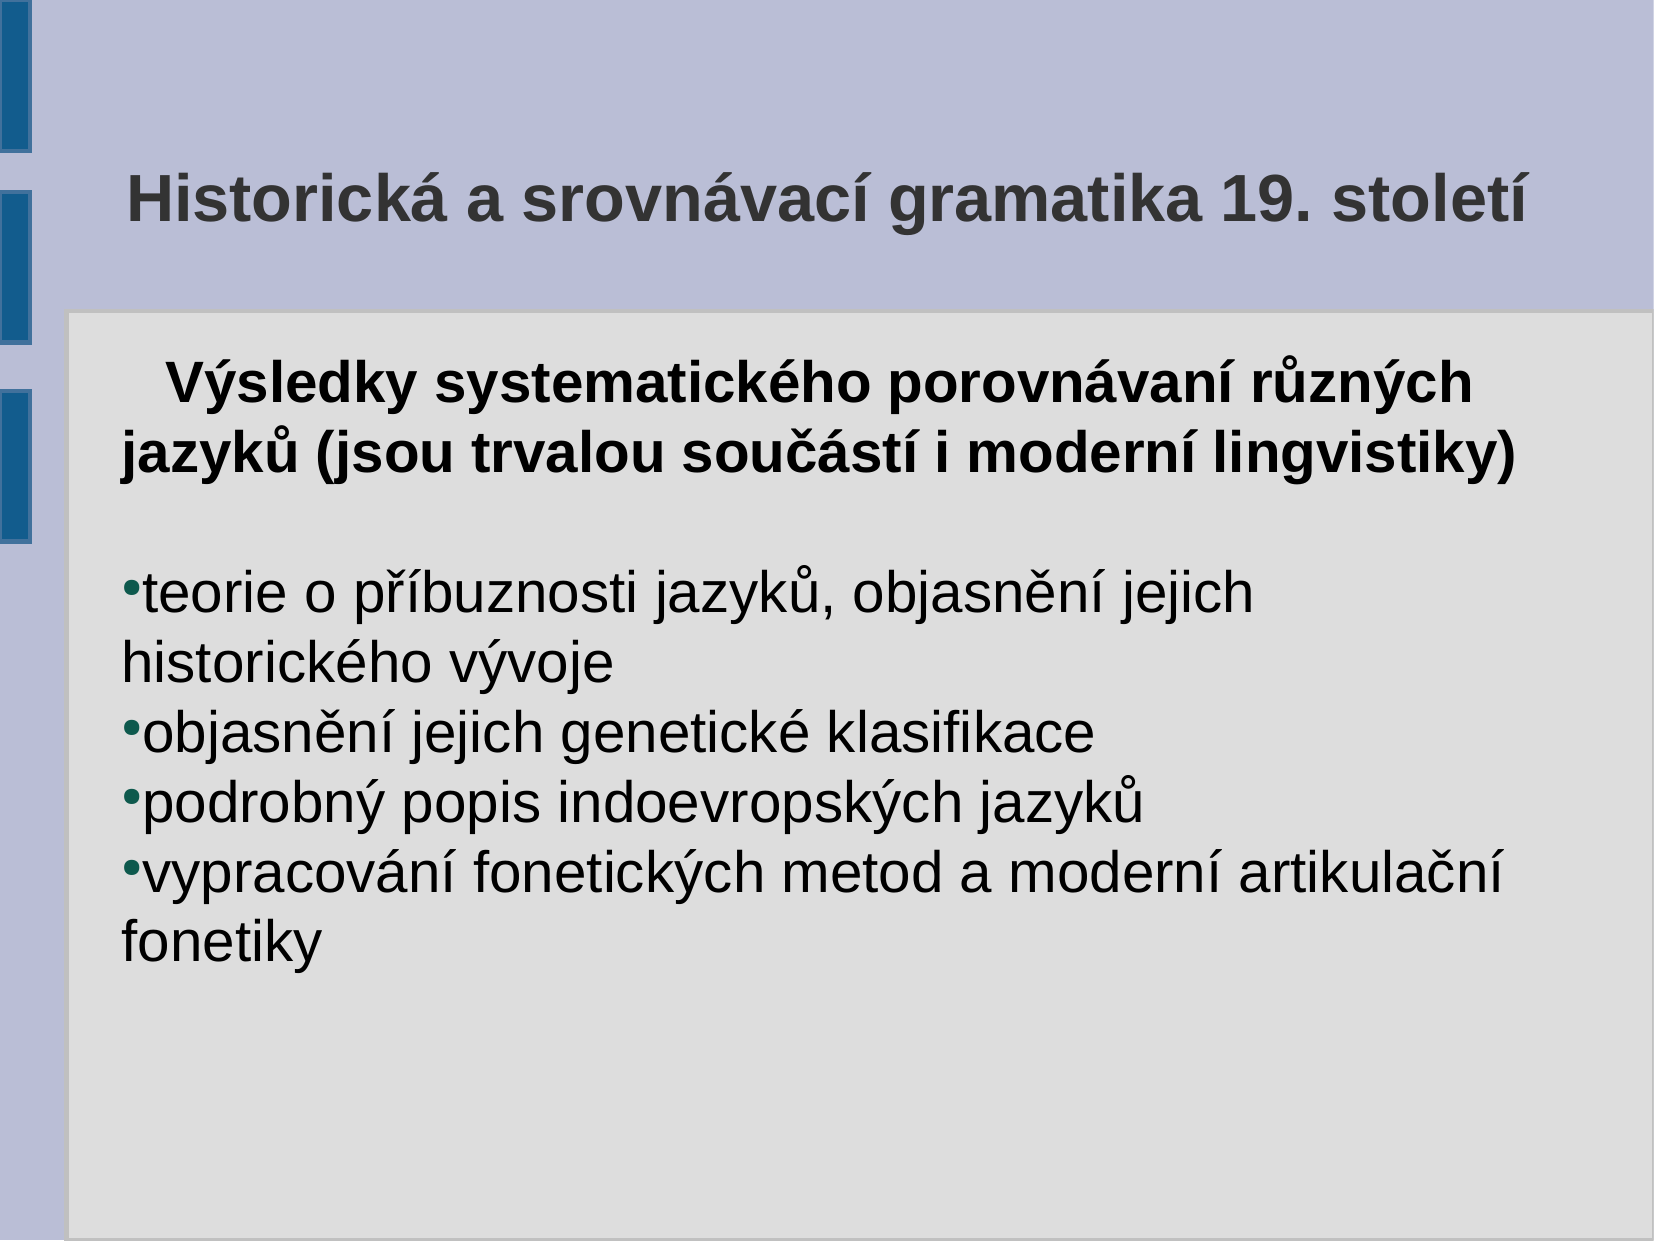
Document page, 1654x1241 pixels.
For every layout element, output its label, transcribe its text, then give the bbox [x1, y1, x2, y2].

title Historická a srovnávací gramatika 19. století [121, 91, 1534, 299]
list Výsledky systematického porovnávaní různých jazyků (jsou trvalou součástí i moderní lingvistiky) teorie o příbuznosti jazyků, objasnění jejich historického vývoje objasnění jejich genetické klasifikace podrobný popis indoevropských jazyků vypracování fonetických metod a moderní artikulační fonetiky [121, 344, 1534, 1127]
